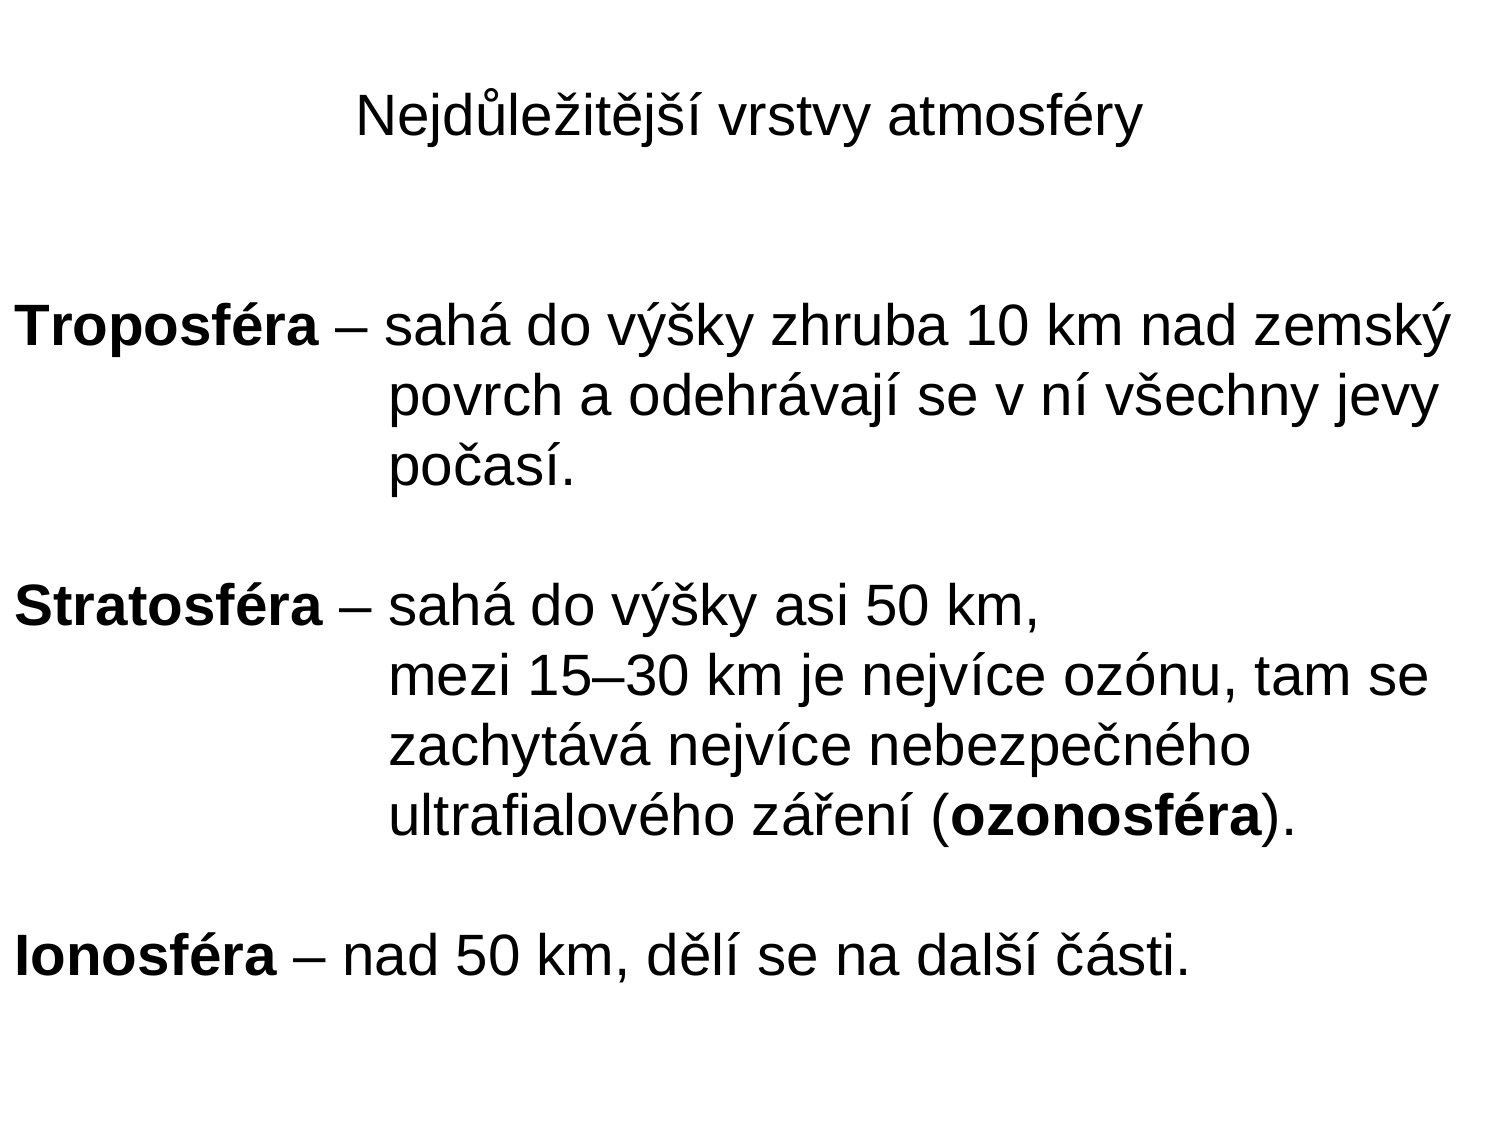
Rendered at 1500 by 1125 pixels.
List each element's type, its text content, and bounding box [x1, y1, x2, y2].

text_box Nejdůležitější vrstvy atmosféry Troposféra – sahá do výšky zhruba 10 km nad zemský povrch a odehrávají se v ní všechny jevy počasí. Stratosféra – sahá do výšky asi 50 km, mezi 15–30 km je nejvíce ozónu, tam se zachytává nejvíce nebezpečného ultrafialového záření (ozonosféra). Ionosféra – nad 50 km, dělí se na další části. [0, 69, 1500, 995]
